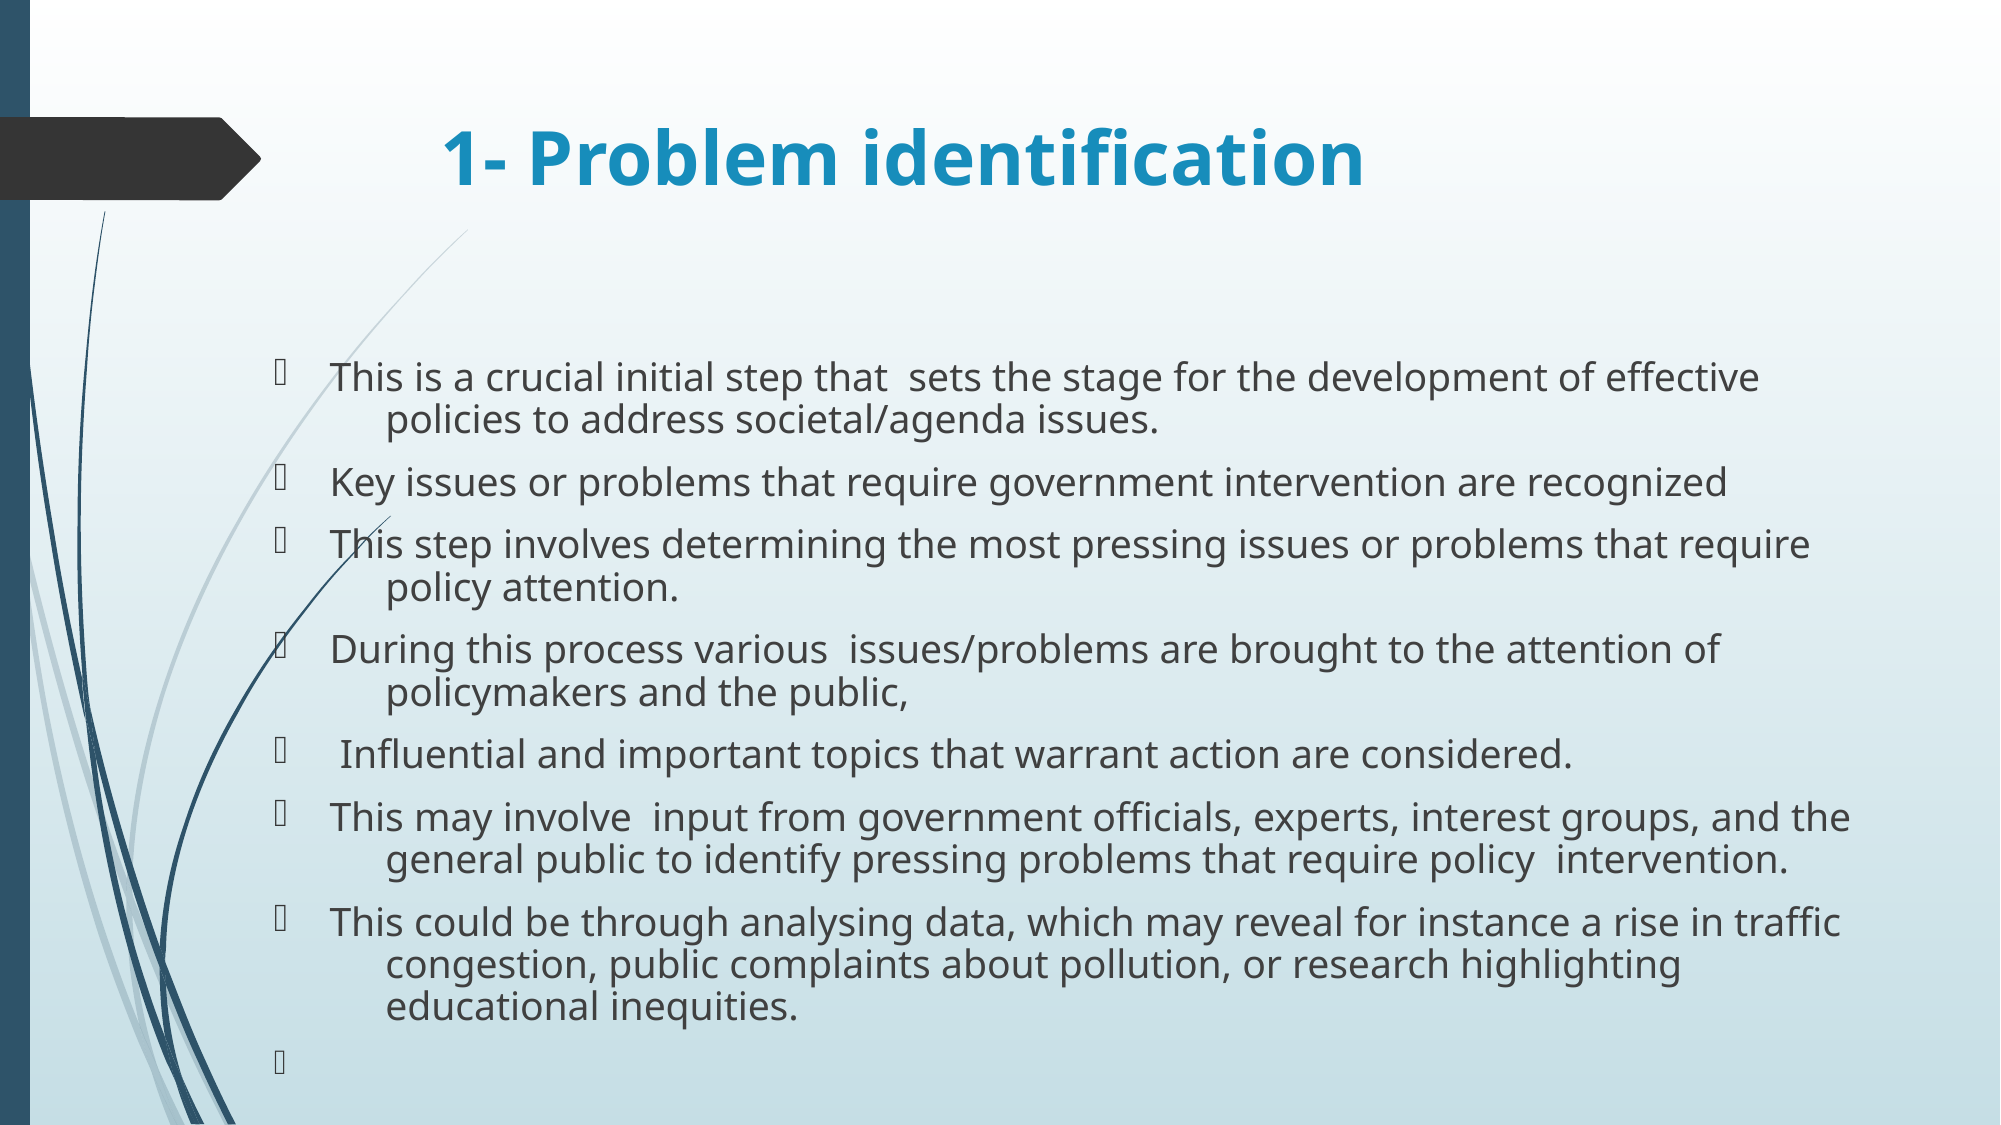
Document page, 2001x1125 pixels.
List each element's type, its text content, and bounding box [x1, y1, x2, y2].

title 1- Problem identification [425, 102, 1888, 313]
list This is a crucial initial step that sets the stage for the development of effective policies to address societal/agenda issues. Key issues or problems that require government intervention are recognized This step involves determining the most pressing issues or problems that require policy attention. During this process various issues/problems are brought to the attention of policymakers and the public, Influential and important topics that warrant action are considered. This may involve input from government officials, experts, interest groups, and the general public to identify pressing problems that require policy intervention. This could be through analysing data, which may reveal for instance a rise in traffic congestion, public complaints about pollution, or research highlighting educational inequities. [258, 350, 1888, 1074]
